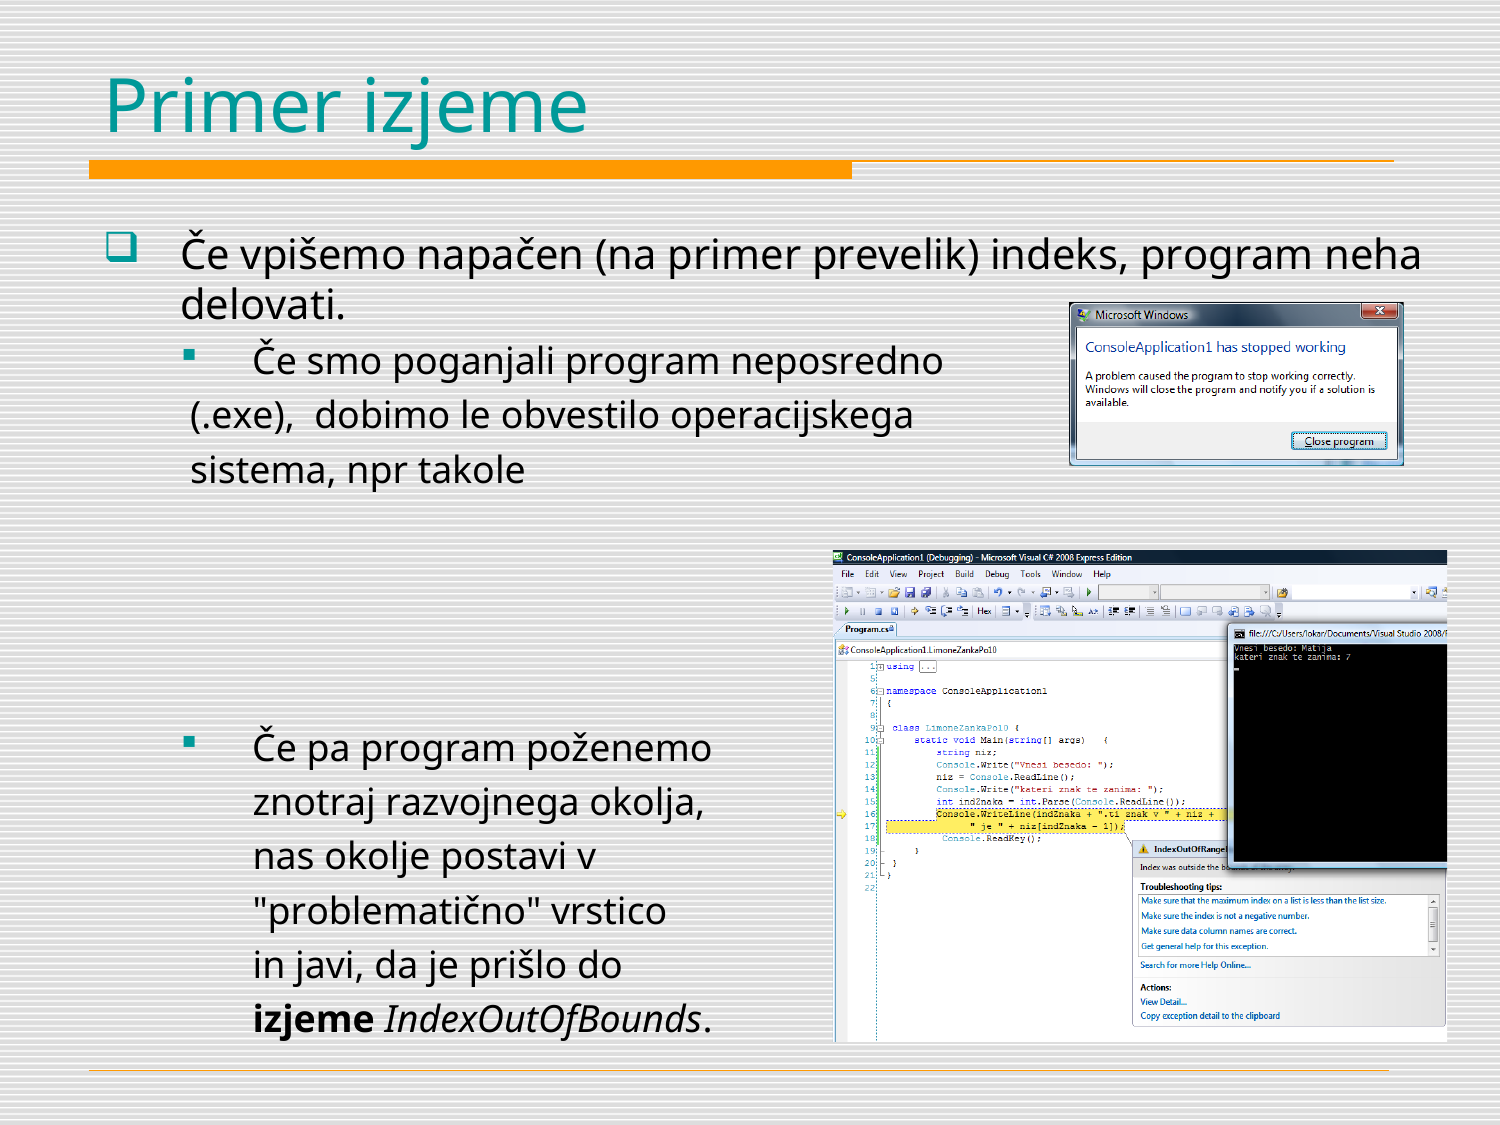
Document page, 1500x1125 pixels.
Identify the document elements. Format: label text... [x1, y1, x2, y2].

title Primer izjeme [88, 42, 1401, 155]
picture [0, 0, 1500, 1125]
list Če vpišemo napačen (na primer prevelik) indeks, program neha delovati. Če smo poganjali program neposredno (.exe), dobimo le obvestilo operacijskega sistema, npr takole Če pa program poženemo znotraj razvojnega okolja, nas okolje postavi v "problematično" vrstico in javi, da je prišlo do izjeme IndexOutOfBounds. [88, 220, 1471, 1107]
